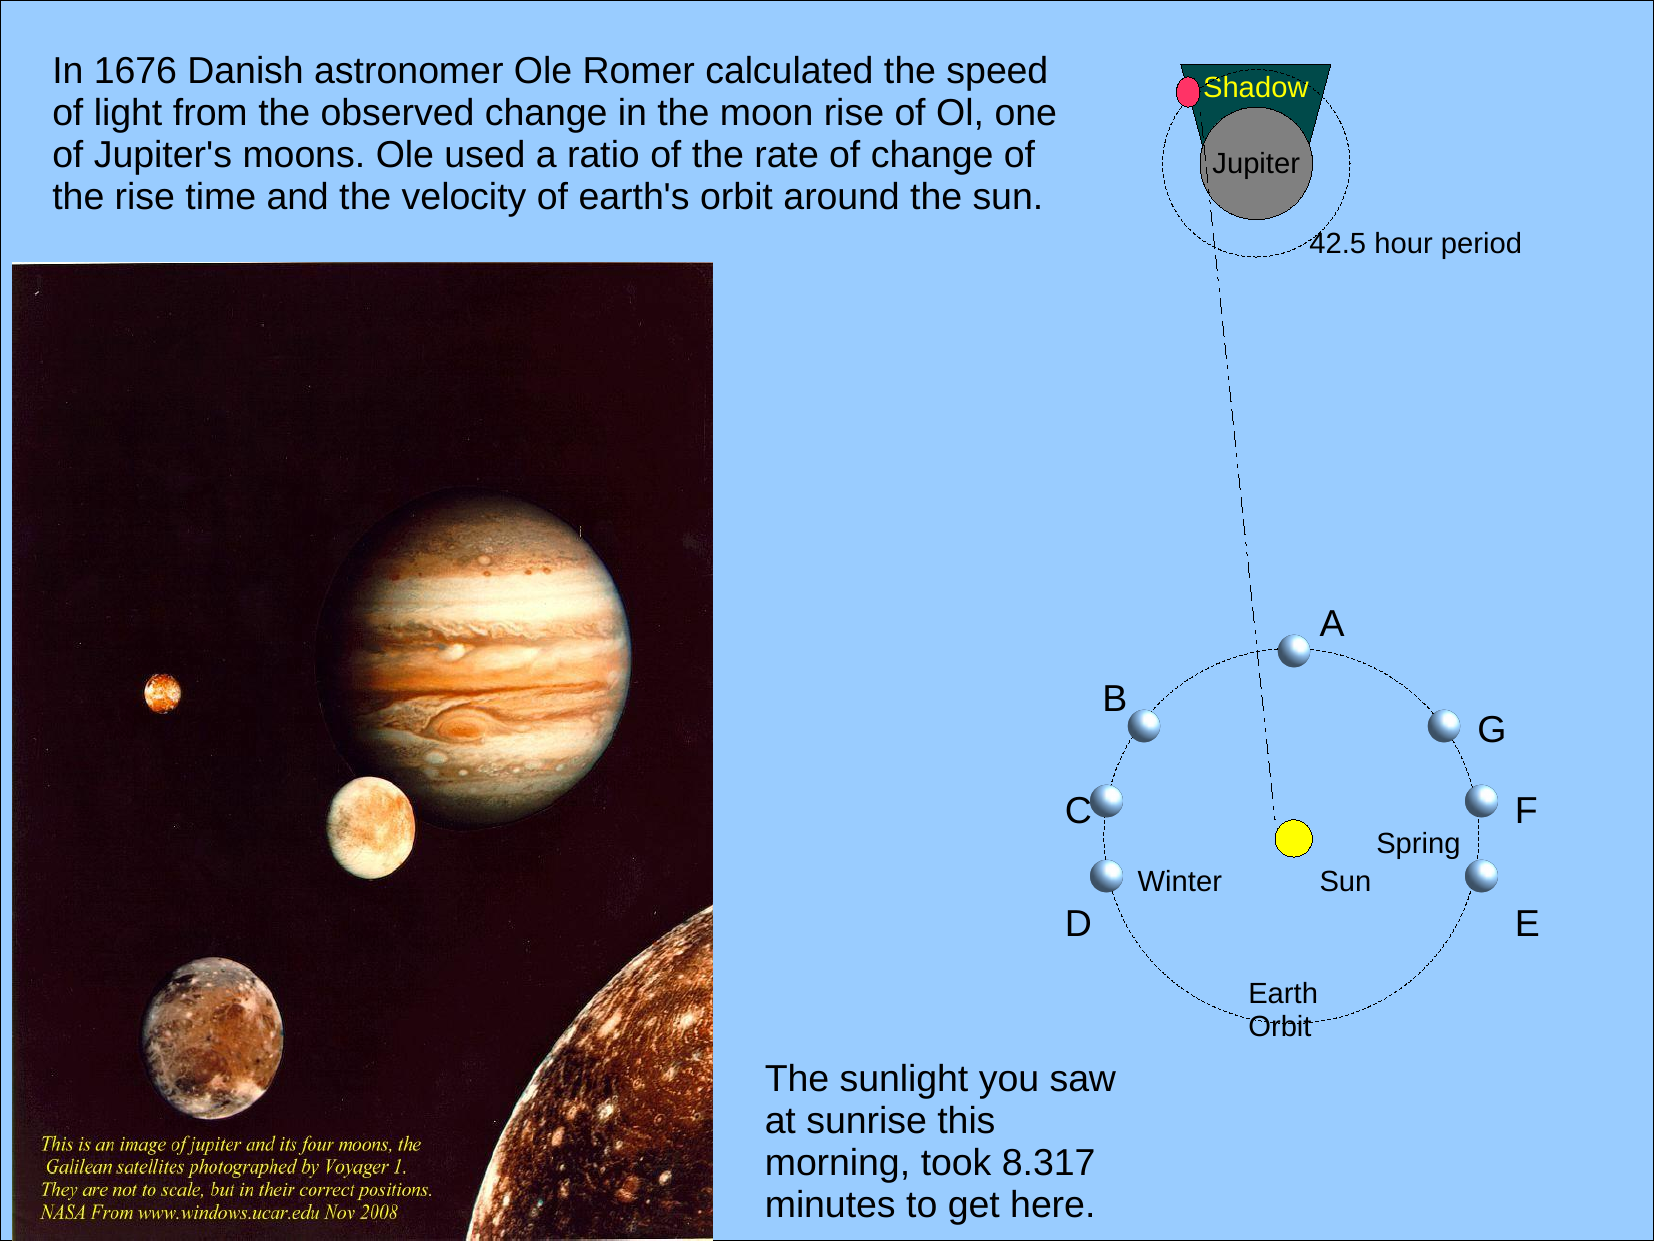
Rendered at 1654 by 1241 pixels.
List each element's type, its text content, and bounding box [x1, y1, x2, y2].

text_box Shadow [1180, 64, 1331, 69]
text_box A [1304, 594, 1360, 652]
text_box G [1462, 700, 1522, 758]
text_box Spring [1361, 819, 1476, 868]
text_box F [1500, 782, 1553, 839]
text_box In 1676 Danish astronomer Ole Romer calculated the speed of light from the observed change in the moon rise of Ol, one of Jupiter's moons. Ole used a ratio of the rate of change of the rise time and the velocity of earth's orbit around the sun. [37, 41, 1088, 226]
text_box D [1050, 894, 1107, 952]
picture [12, 262, 713, 1241]
text_box E [1500, 894, 1555, 952]
text_box Sun [1304, 857, 1387, 905]
text_box Jupiter [1200, 141, 1313, 220]
text_box Winter [1122, 857, 1238, 905]
text_box 42.5 hour period [1294, 219, 1538, 268]
text_box B [1087, 669, 1143, 727]
text_box [0, 0, 1654, 1241]
text_box The sunlight you saw at sunrise this morning, took 8.317 minutes to get here. [750, 1050, 1166, 1234]
text_box C [1050, 782, 1107, 839]
text_box Earth Orbit [1233, 969, 1334, 1051]
